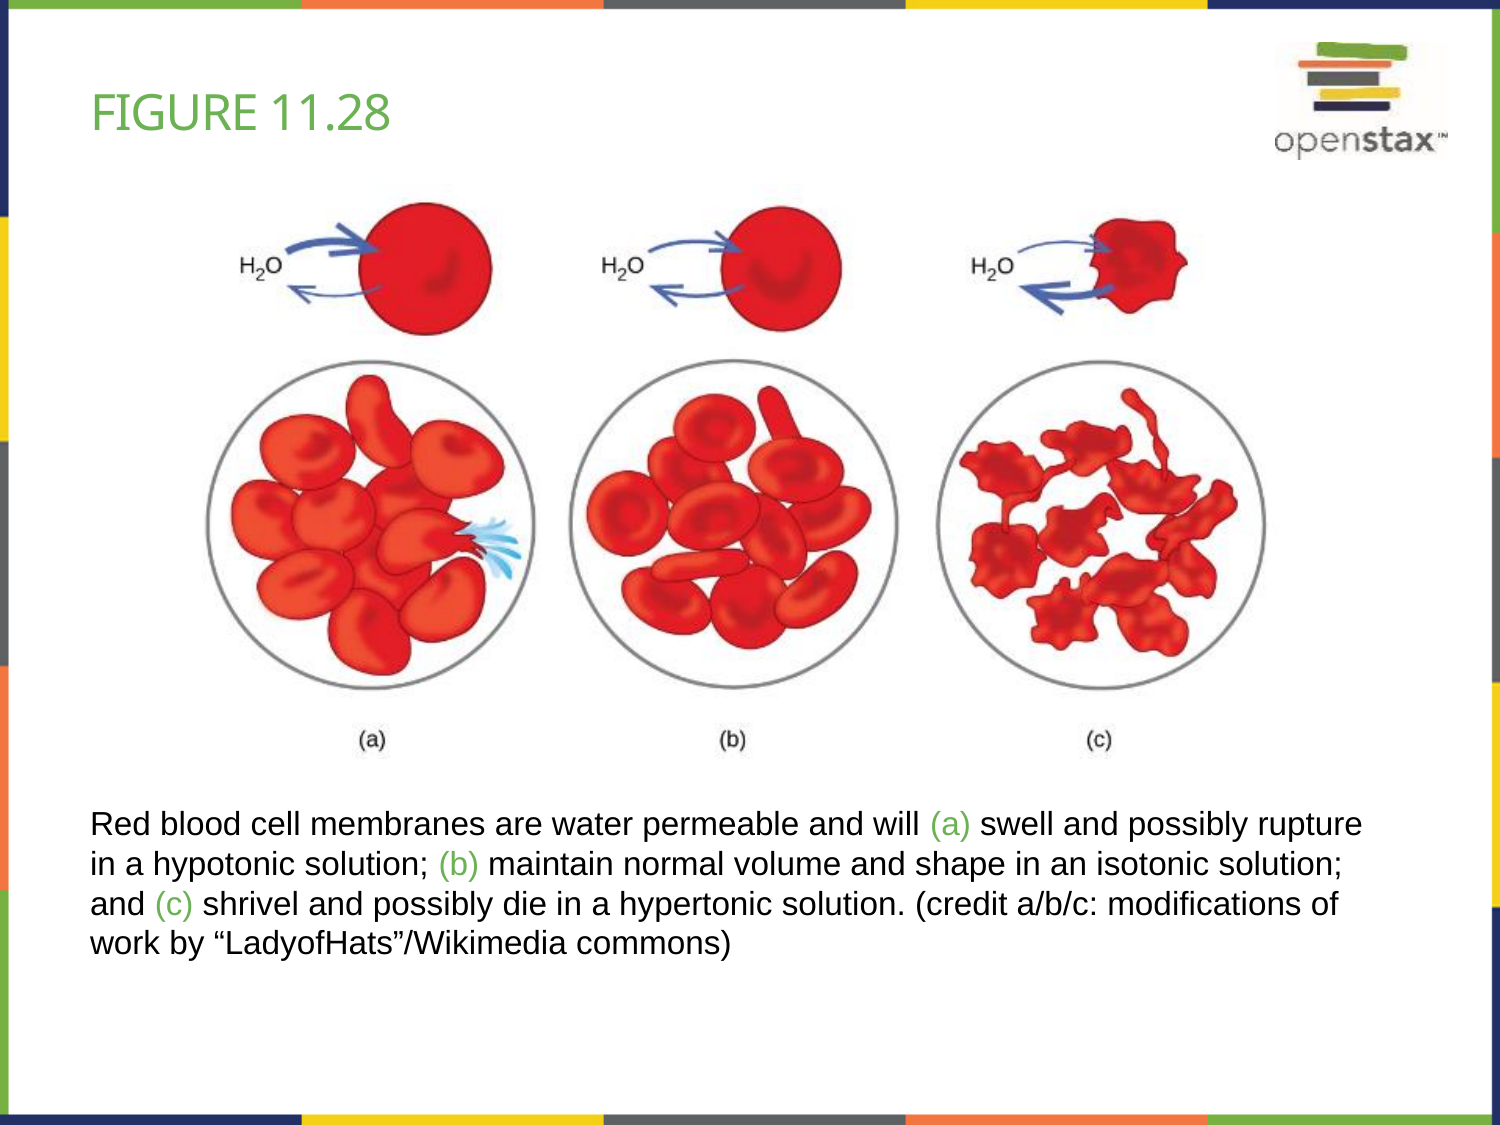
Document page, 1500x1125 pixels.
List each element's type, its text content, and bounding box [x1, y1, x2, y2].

title Figure 11.28 [75, 39, 1398, 148]
list Red blood cell membranes are water permeable and will (a) swell and possibly rupture in a hypotonic solution; (b) maintain normal volume and shape in an isotonic solution; and (c) shrivel and possibly die in a hypertonic solution. (credit a/b/c: modifications of work by “LadyofHats”/Wikimedia commons) [75, 794, 1398, 986]
picture [0, 0, 1500, 1125]
